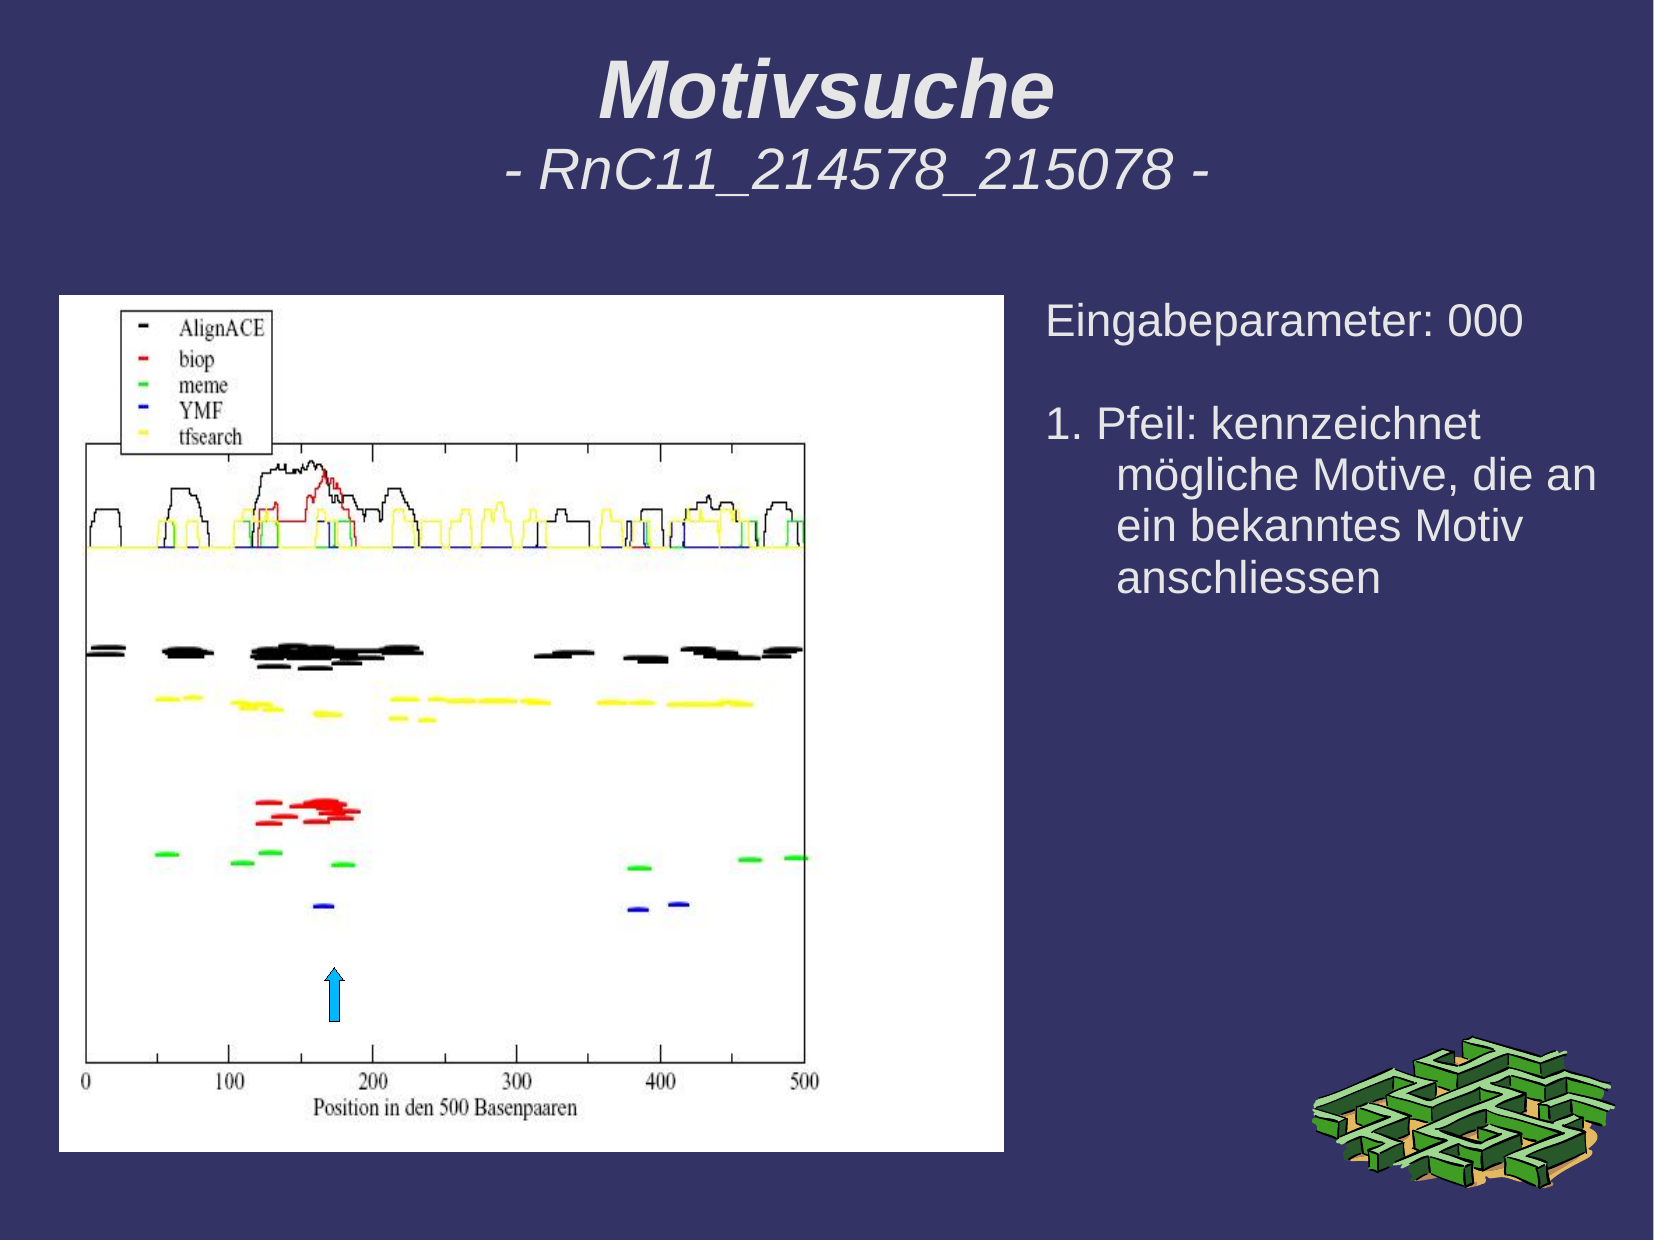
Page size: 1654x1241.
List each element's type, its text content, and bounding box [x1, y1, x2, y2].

list Eingabeparameter: 000 1. Pfeil: kennzeichnet mögliche Motive, die an ein bekanntes Motiv anschliessen [1033, 295, 1625, 1147]
title Motivsuche - RnC11_214578_215078 - [121, 19, 1534, 227]
text_box [324, 967, 345, 1022]
picture [59, 295, 1004, 1152]
